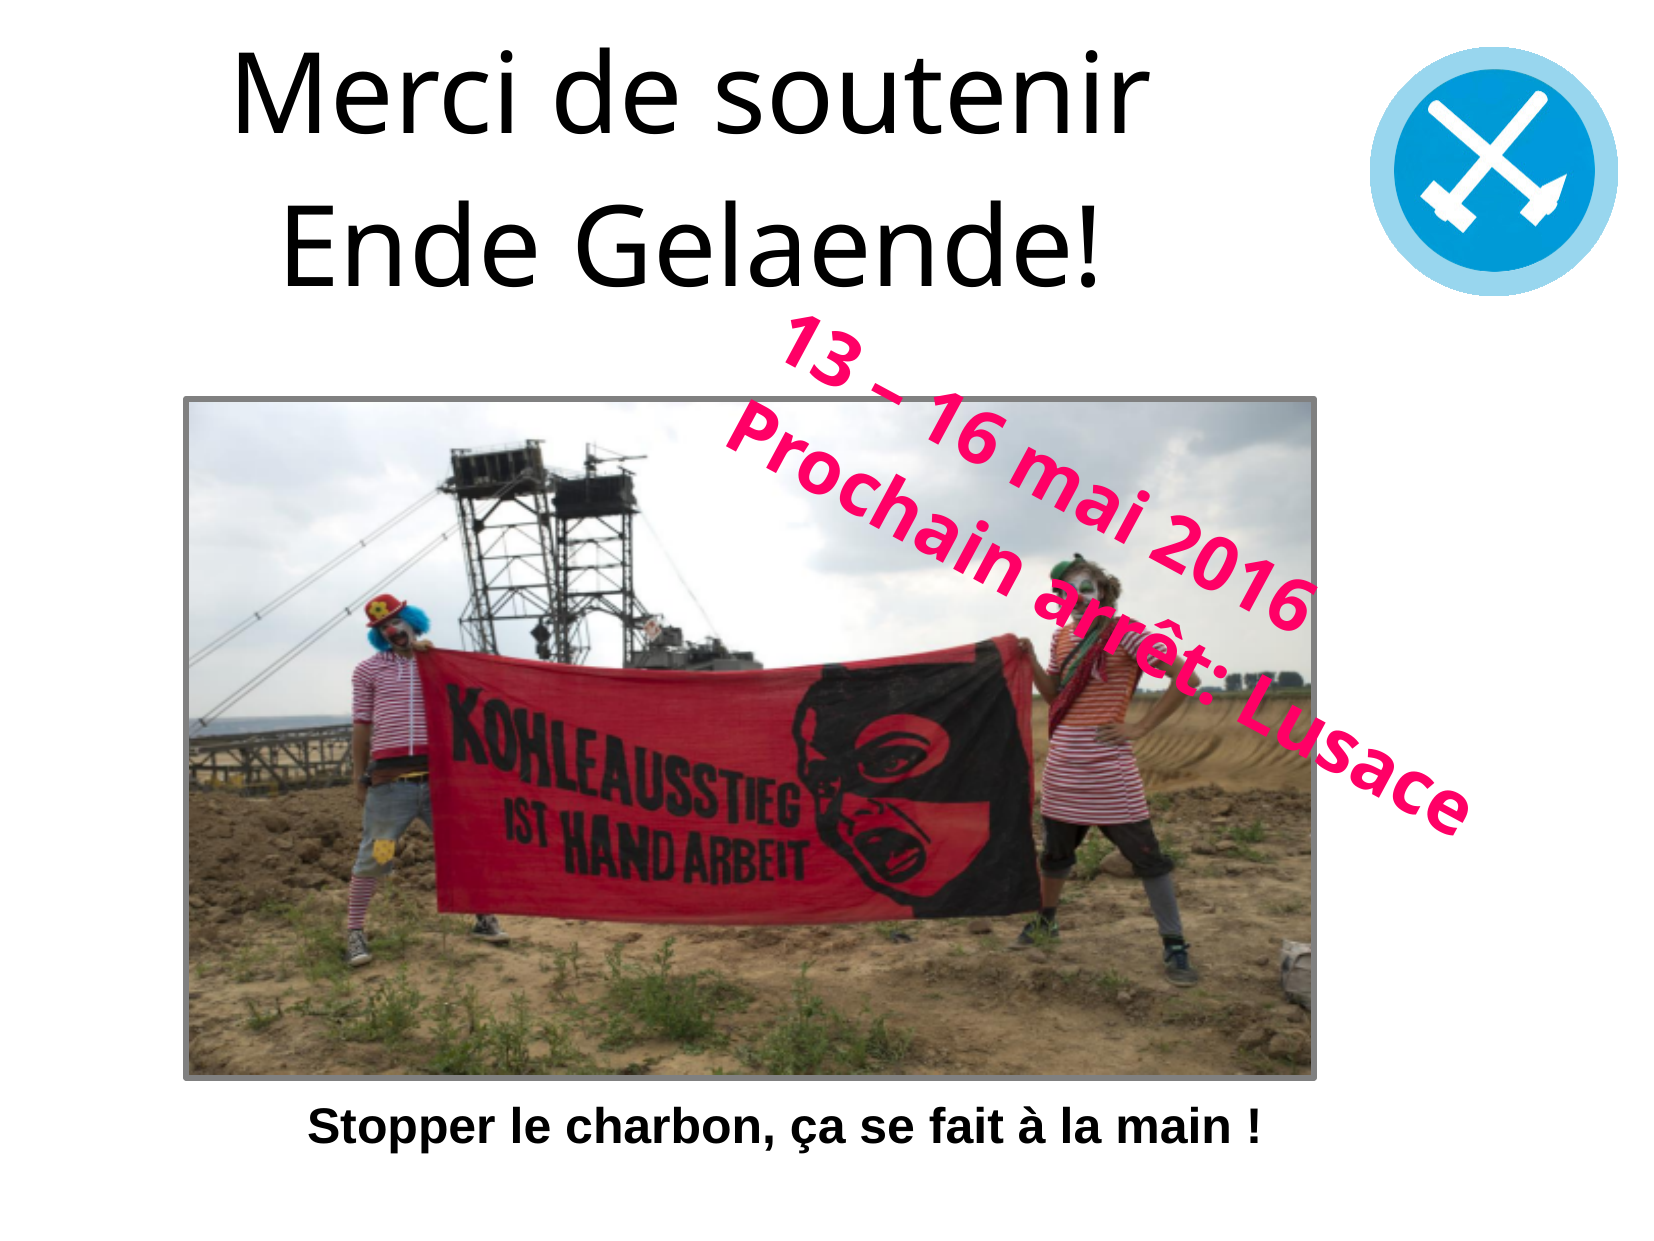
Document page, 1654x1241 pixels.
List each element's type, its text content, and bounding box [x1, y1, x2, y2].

picture [1044, 401, 1312, 546]
title Merci de soutenir Ende Gelaende! [23, 0, 1359, 364]
list Stopper le charbon, ça se fait à la main ! [307, 1098, 1312, 1205]
picture [189, 401, 1312, 1075]
text_box 13 – 16 mai 2016 Prochain arrêt: Lusace [665, 269, 1654, 998]
picture [1370, 47, 1618, 296]
